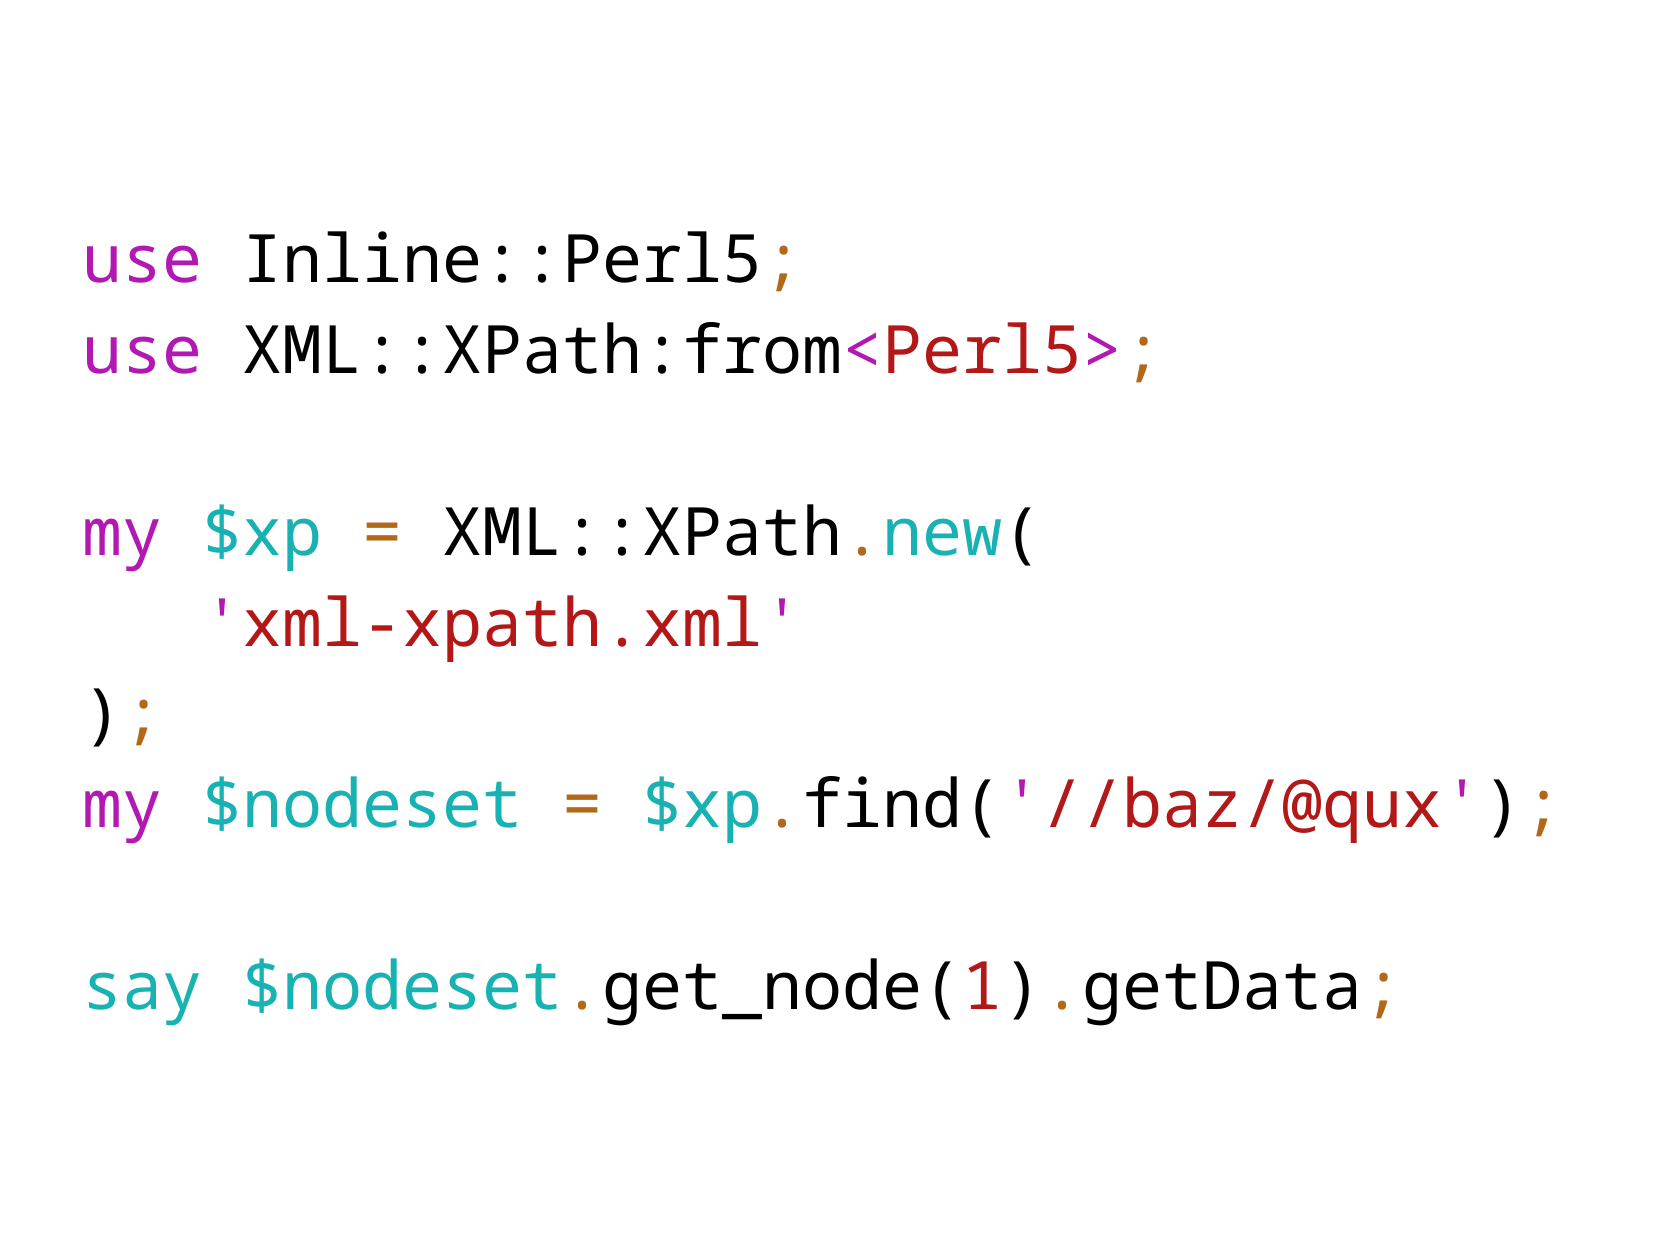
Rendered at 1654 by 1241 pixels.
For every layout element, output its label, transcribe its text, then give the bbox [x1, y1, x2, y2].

subtitle use Inline::Perl5; use XML::XPath:from<Perl5>; my $xp = XML::XPath.new( 'xml-xpath.xml' ); my $nodeset = $xp.find('//baz/@qux'); say $nodeset.get_node(1).getData; [82, 140, 1571, 1101]
